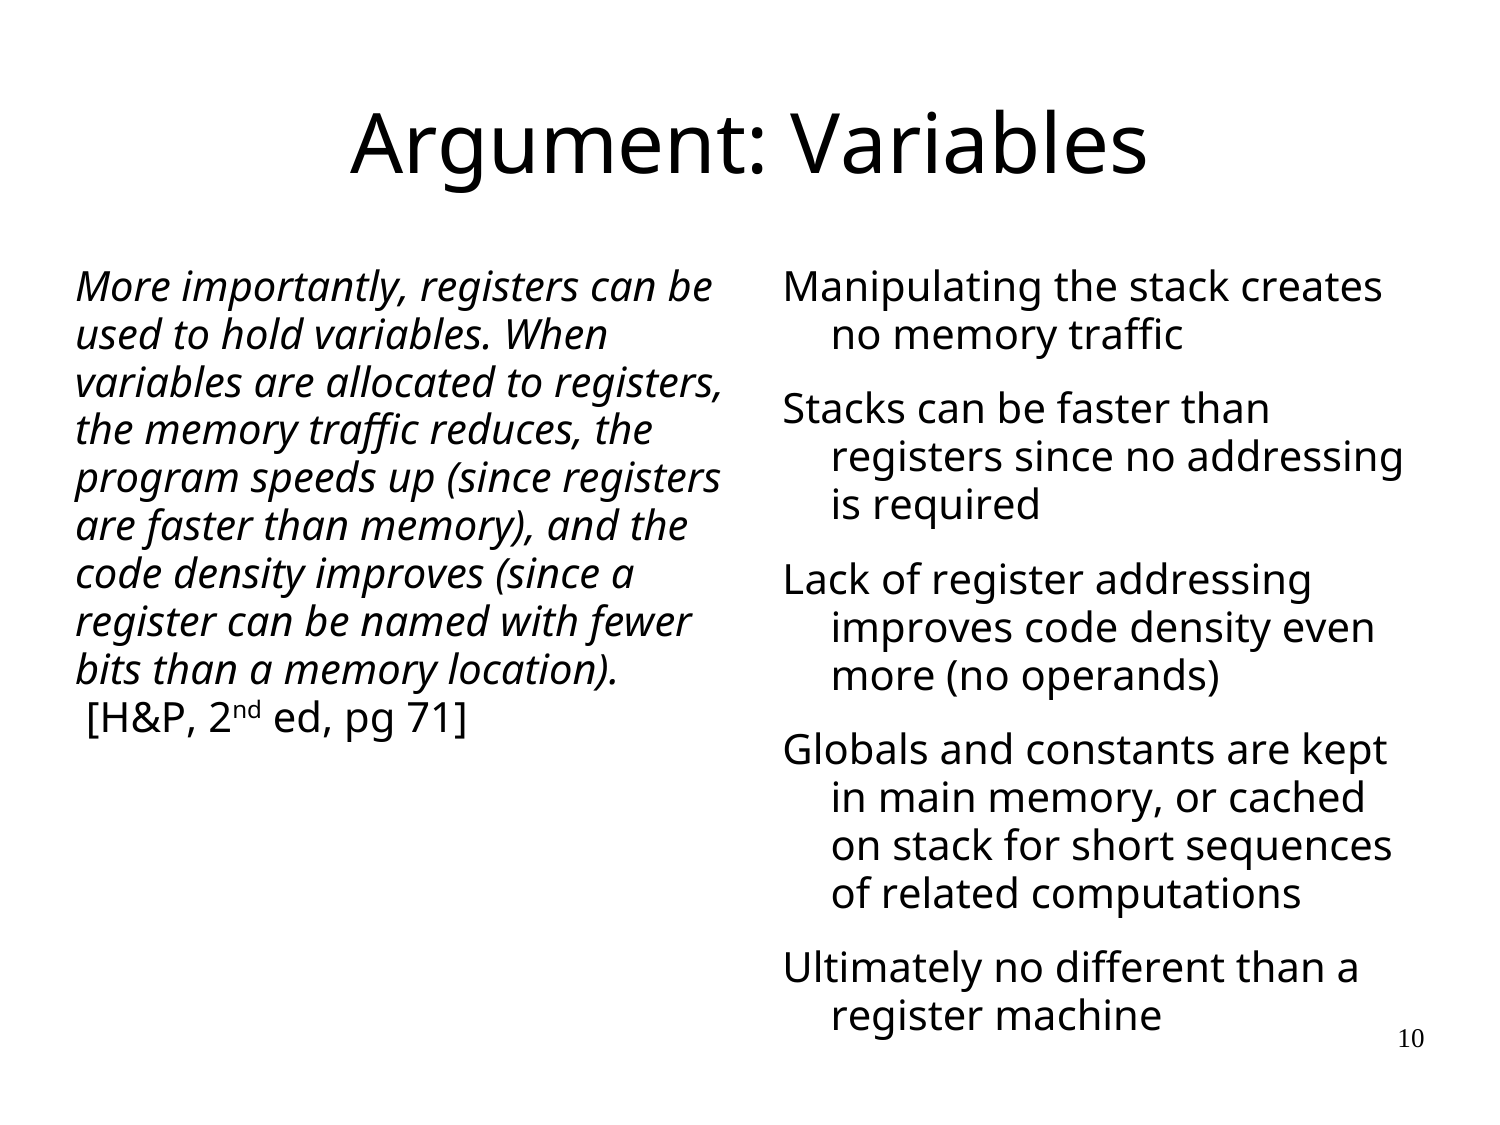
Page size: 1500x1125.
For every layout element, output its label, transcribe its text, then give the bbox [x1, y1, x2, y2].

list More importantly, registers can be used to hold variables. When variables are allocated to registers, the memory traffic reduces, the program speeds up (since registers are faster than memory), and the code density improves (since a register can be named with fewer bits than a memory location). [H&P, 2nd ed, pg 71] [75, 263, 734, 768]
title Argument: Variables [75, 86, 1426, 191]
list Manipulating the stack creates no memory traffic Stacks can be faster than registers since no addressing is required Lack of register addressing improves code density even more (no operands) Globals and constants are kept in main memory, or cached on stack for short sequences of related computations Ultimately no different than a register machine [766, 263, 1426, 1001]
